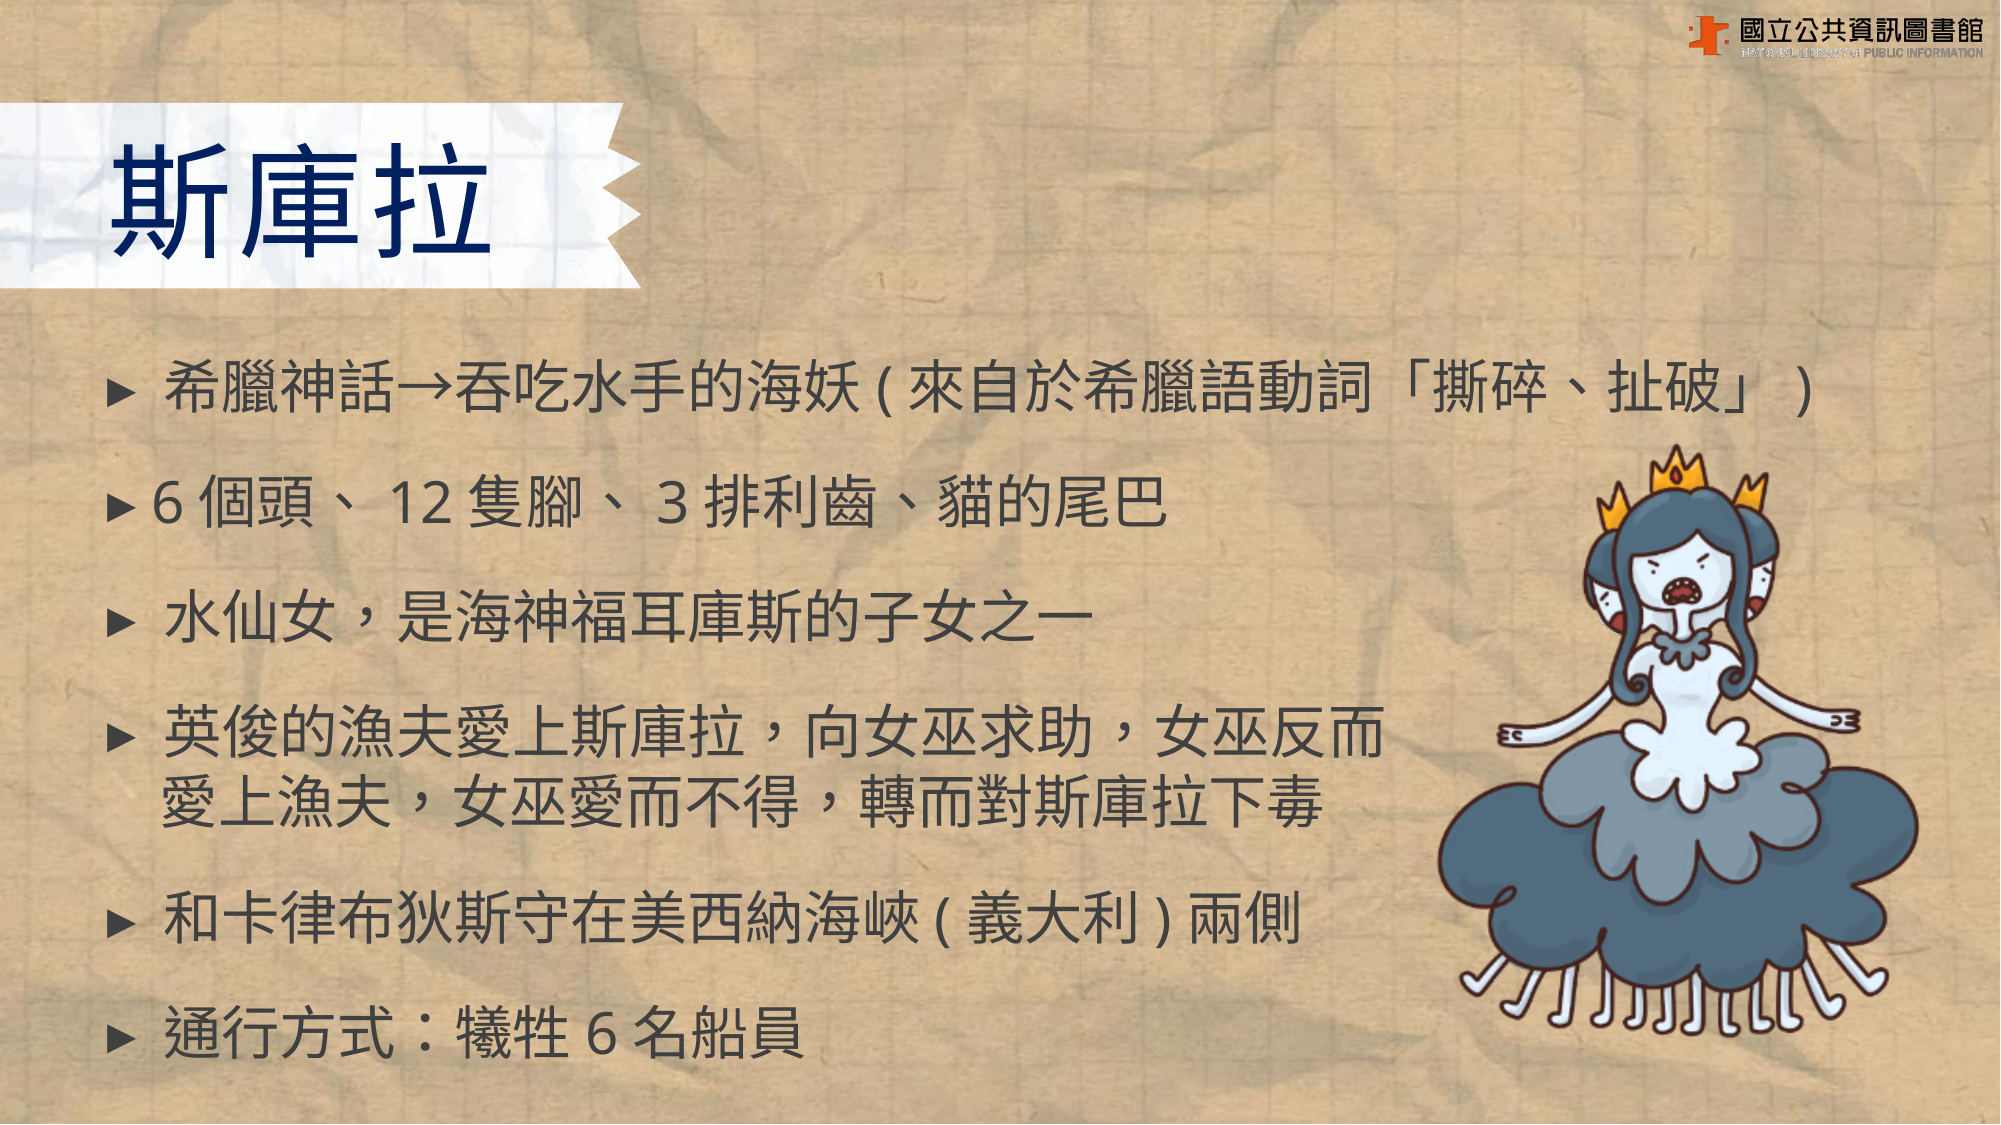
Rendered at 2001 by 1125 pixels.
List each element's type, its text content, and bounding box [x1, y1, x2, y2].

picture [0, 23, 712, 350]
text_box ▸ 希臘神話→吞吃水手的海妖(來自於希臘語動詞「撕碎、扯破」) [92, 343, 1933, 429]
picture [1334, 386, 1989, 1041]
text_box ▸ 6個頭、12隻腳、3排利齒、貓的尾巴 [92, 458, 1197, 544]
text_box ▸ 英俊的漁夫愛上斯庫拉，向女巫求助，女巫反而 愛上漁夫，女巫愛而不得，轉而對斯庫拉下毒 [92, 687, 1750, 845]
text_box ▸ 和卡律布狄斯守在美西納海峽(義大利)兩側 [92, 873, 1577, 960]
text_box ▸ 水仙女，是海神福耳庫斯的子女之一 [92, 572, 1897, 659]
text_box ▸ 通行方式：犧牲6名船員 [92, 988, 1577, 1075]
text_box 斯庫拉 [92, 115, 816, 283]
